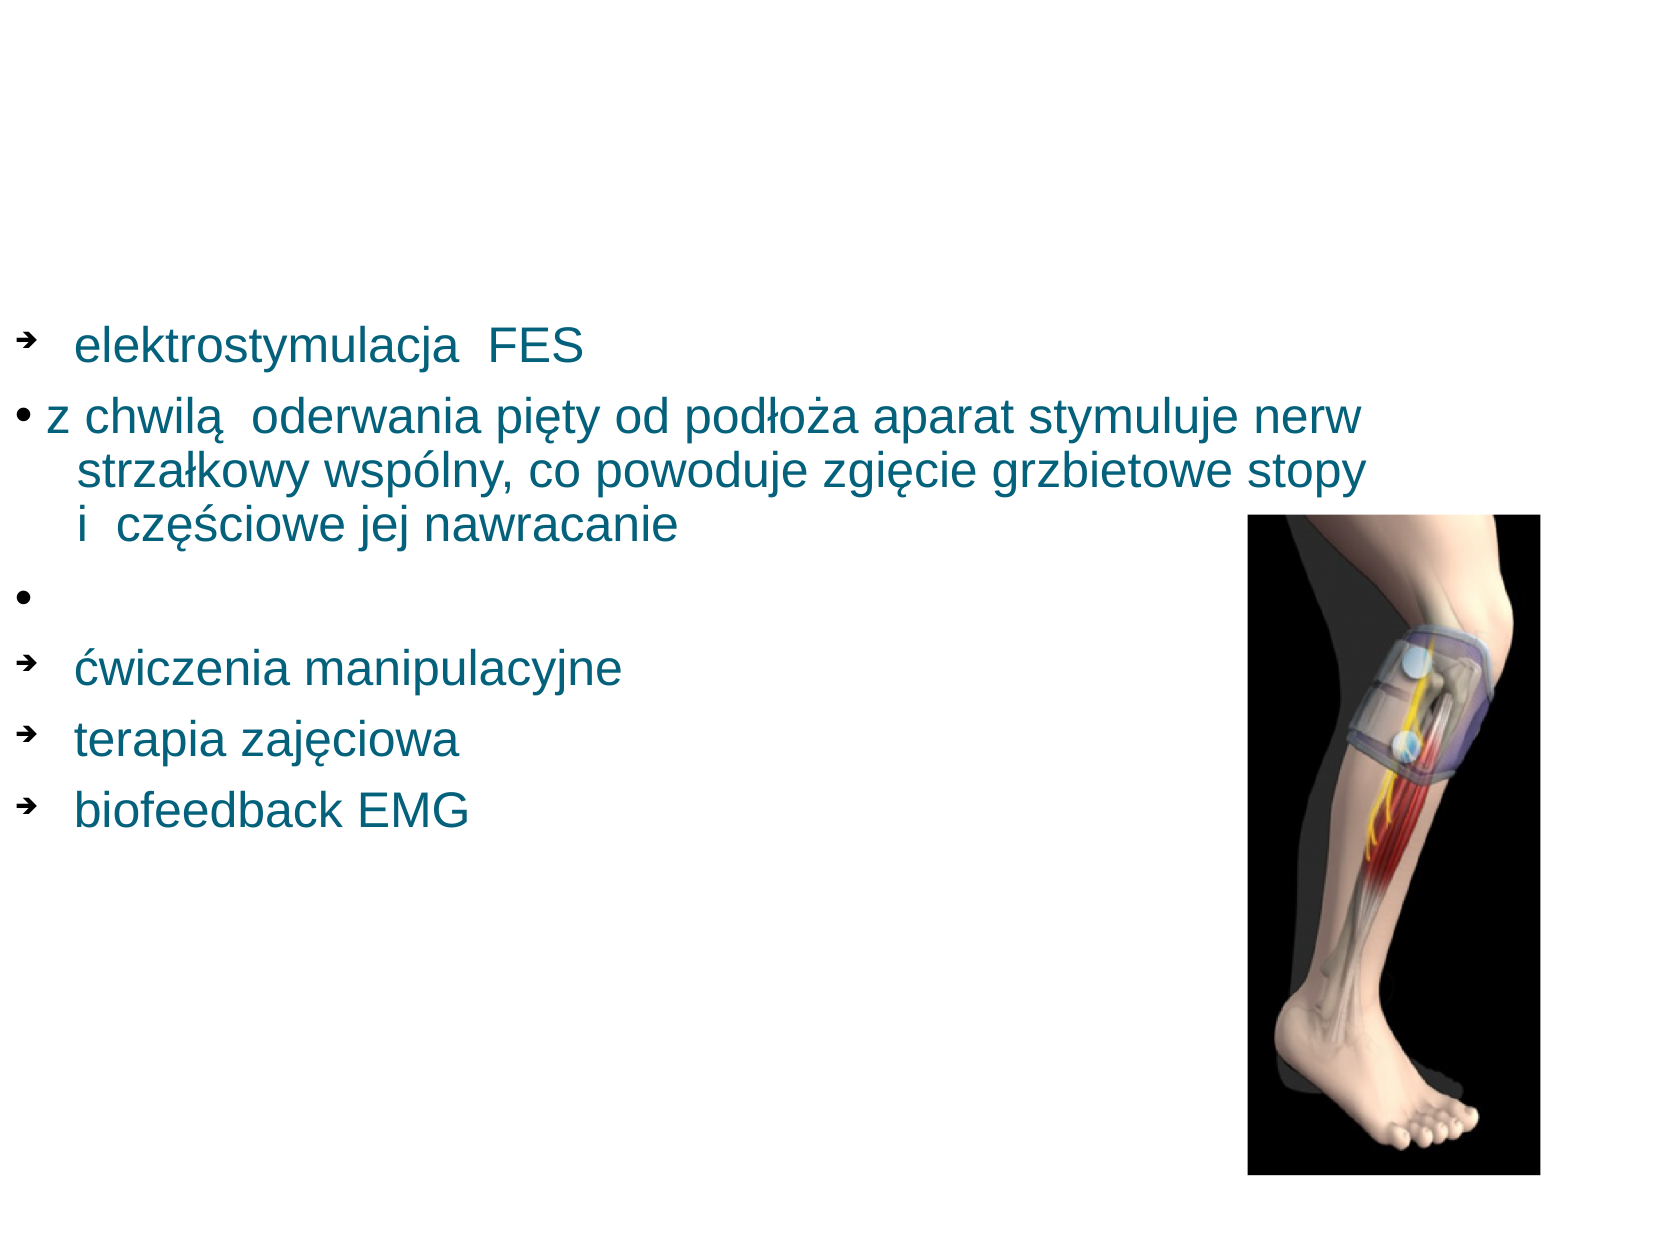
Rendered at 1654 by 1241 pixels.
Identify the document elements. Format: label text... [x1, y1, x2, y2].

subtitle elektrostymulacja FES z chwilą oderwania pięty od podłoża aparat stymuluje nerw strzałkowy wspólny, co powoduje zgięcie grzbietowe stopy i częściowe jej nawracanie ćwiczenia manipulacyjne terapia zajęciowa biofeedback EMG [0, 49, 1383, 1109]
picture [1039, 513, 1654, 1176]
